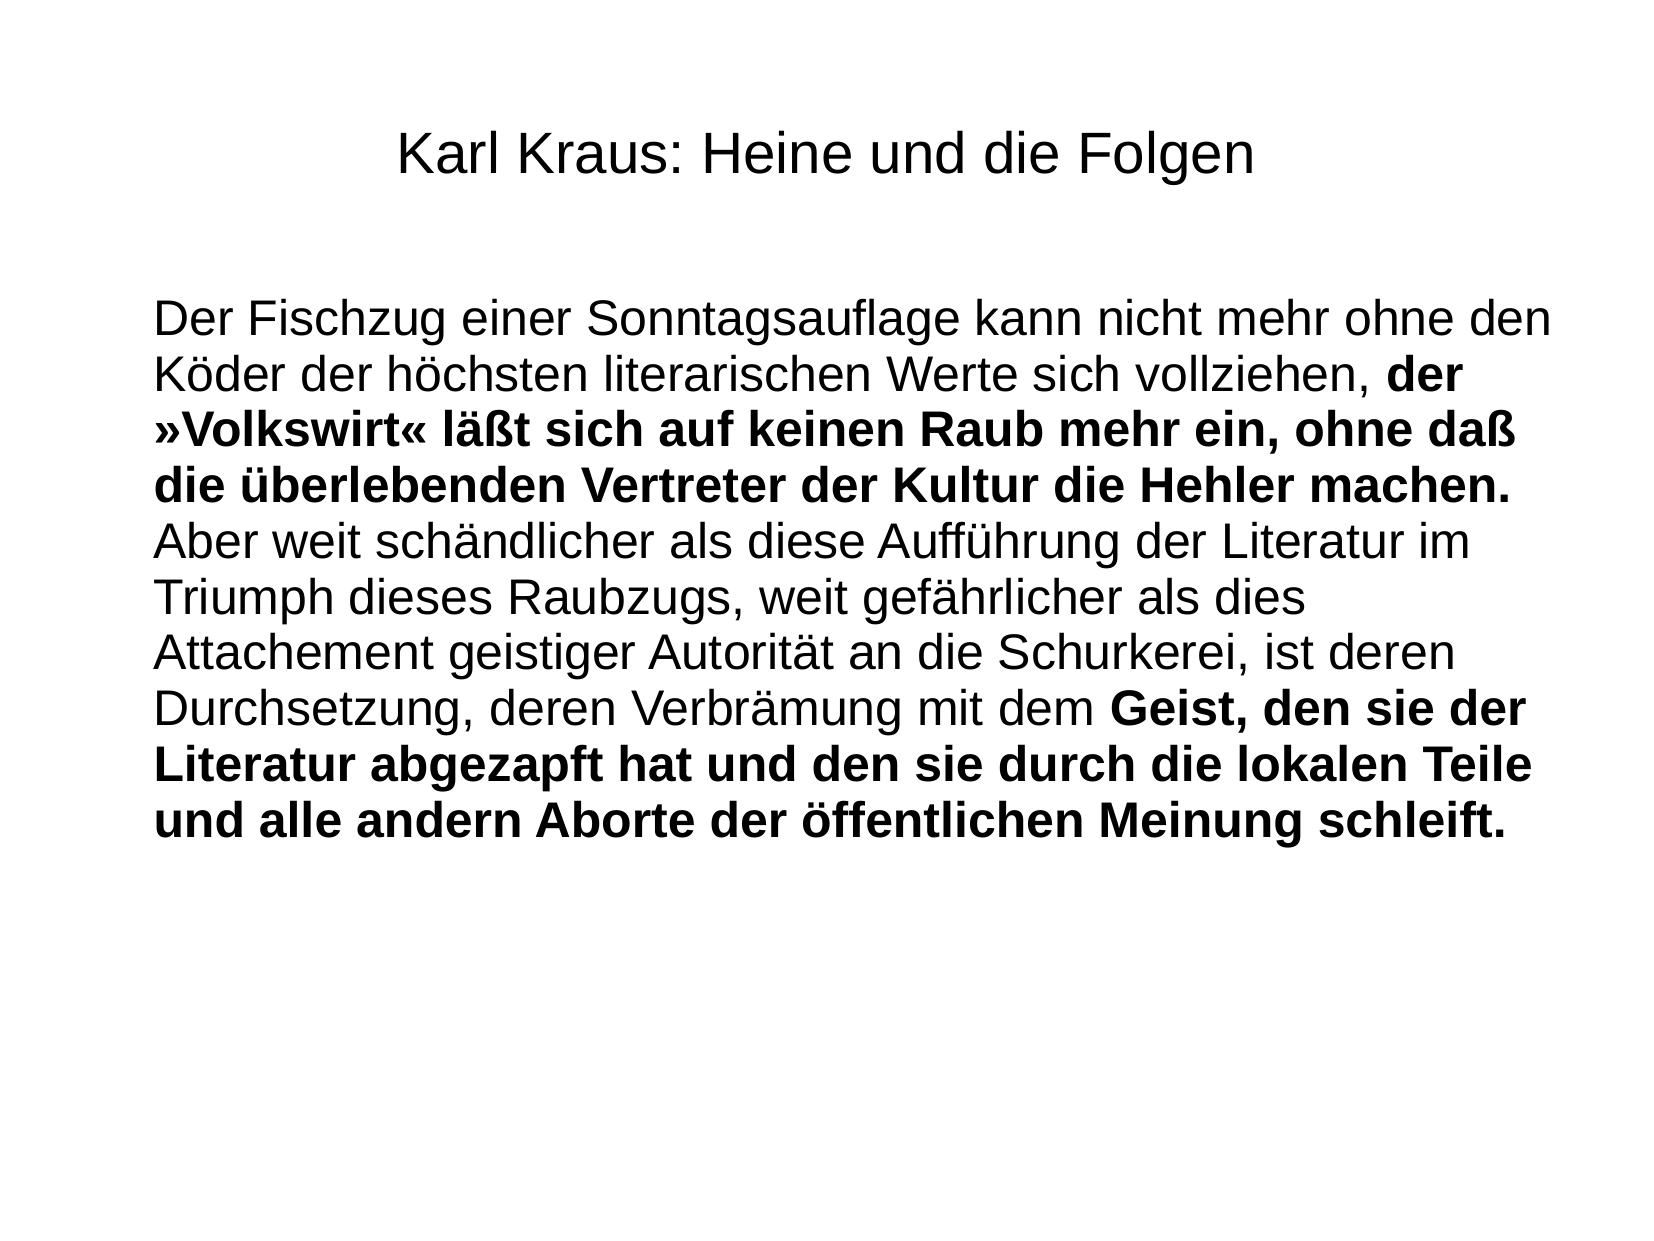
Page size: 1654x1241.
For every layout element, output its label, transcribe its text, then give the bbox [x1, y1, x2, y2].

title Karl Kraus: Heine und die Folgen [82, 49, 1571, 257]
list Der Fischzug einer Sonntagsauflage kann nicht mehr ohne den Köder der höchsten literarischen Werte sich vollziehen, der »Volkswirt« läßt sich auf keinen Raub mehr ein, ohne daß die überlebenden Vertreter der Kultur die Hehler machen. Aber weit schändlicher als diese Aufführung der Literatur im Triumph dieses Raubzugs, weit gefährlicher als dies Attachement geistiger Autorität an die Schurkerei, ist deren Durchsetzung, deren Verbrämung mit dem Geist, den sie der Literatur abgezapft hat und den sie durch die lokalen Teile und alle andern Aborte der öffentlichen Meinung schleift. [82, 290, 1571, 1010]
